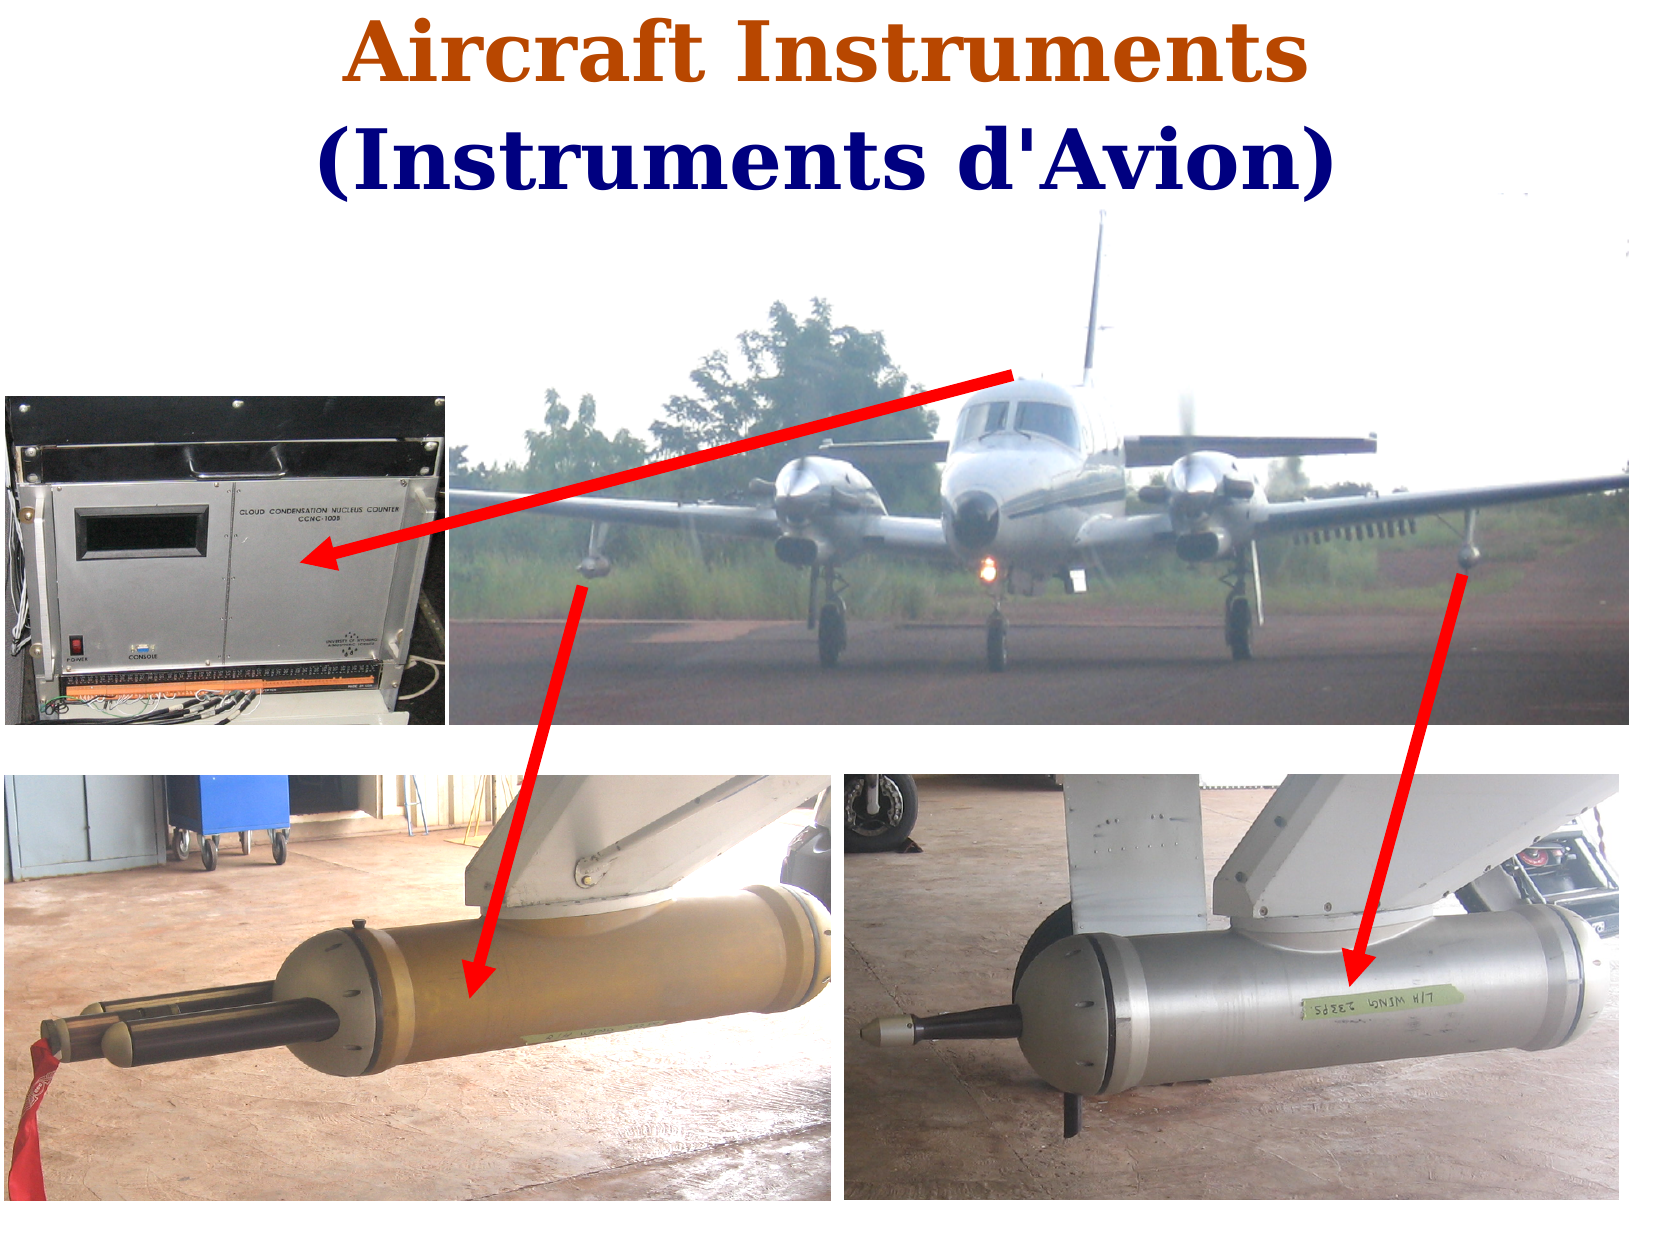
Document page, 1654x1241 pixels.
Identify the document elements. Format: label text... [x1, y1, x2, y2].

picture [449, 207, 1629, 725]
text_box Aircraft Instruments (Instruments d'Avion)‏ [19, 9, 1635, 207]
picture [5, 396, 445, 725]
picture [844, 774, 1619, 1201]
picture [4, 775, 831, 1201]
